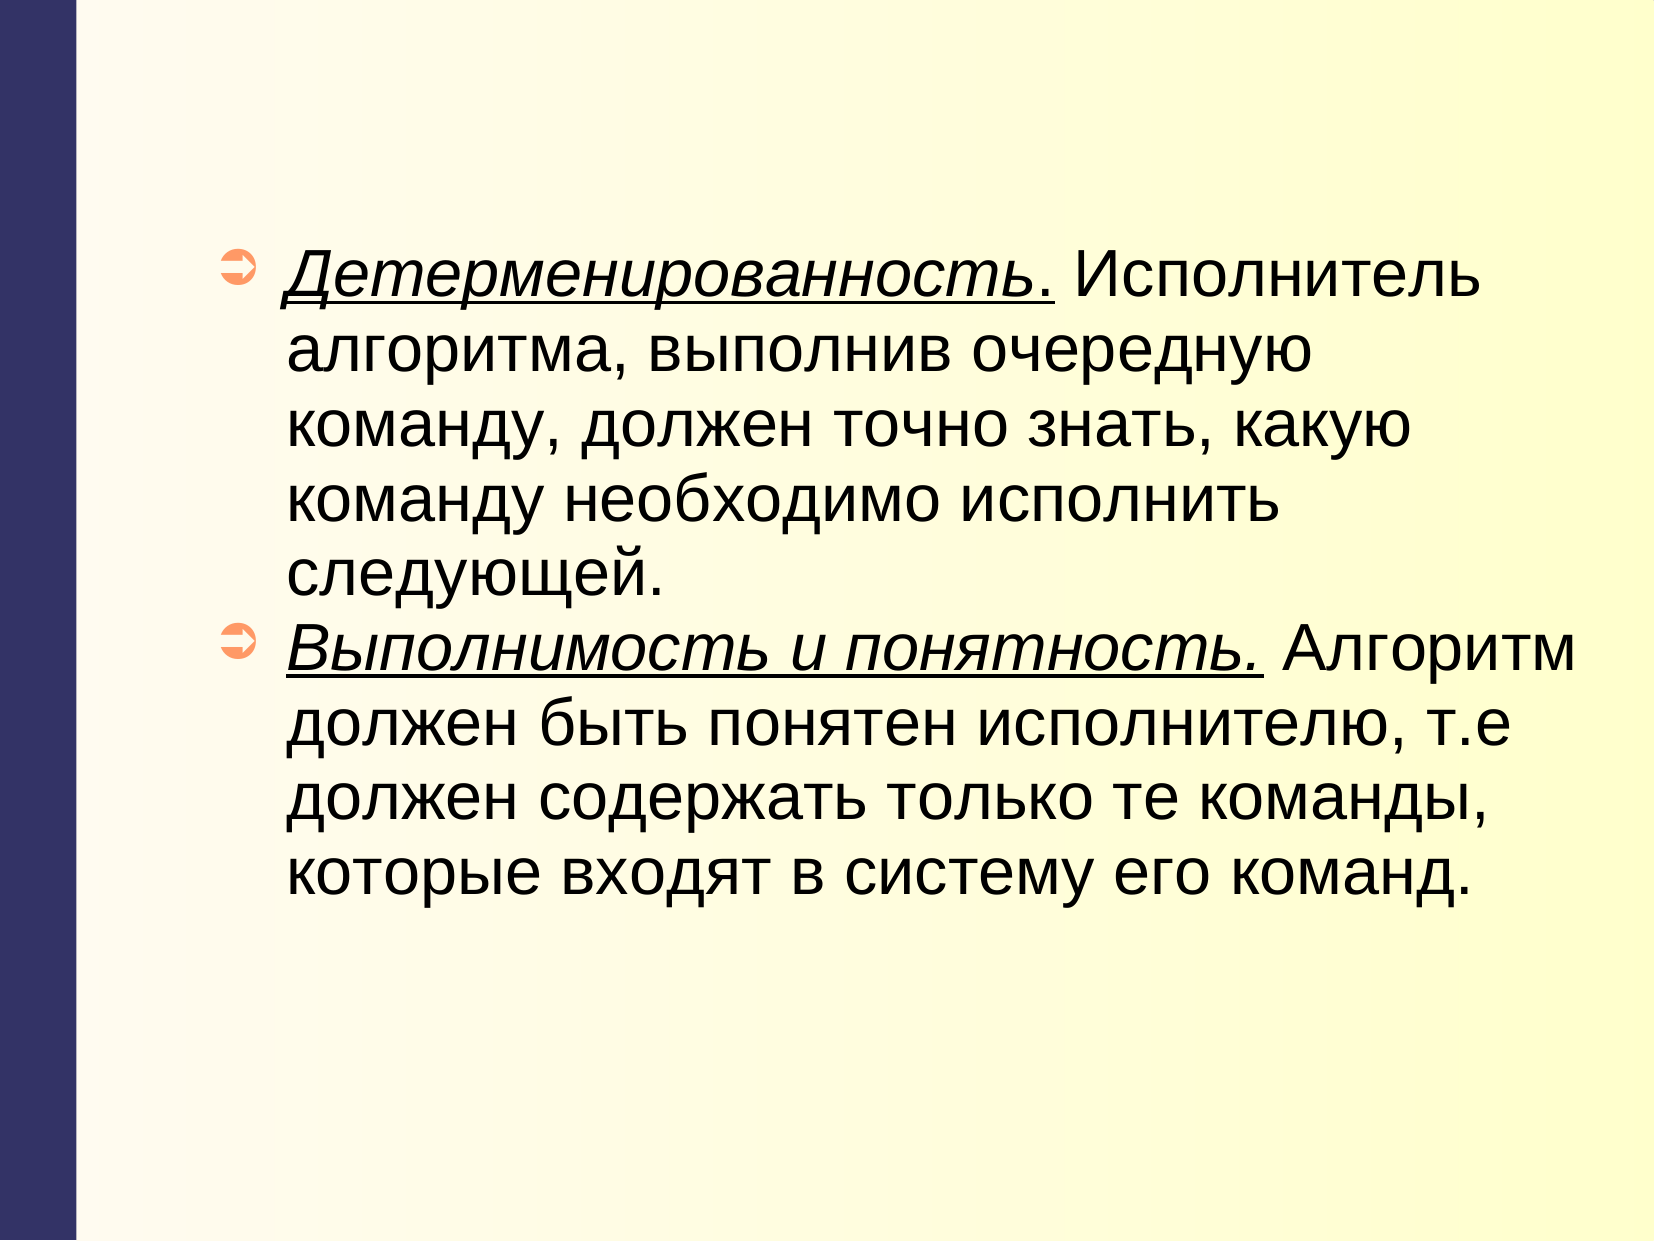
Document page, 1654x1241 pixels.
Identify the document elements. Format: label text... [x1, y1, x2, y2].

list Детерменированность. Исполнитель алгоритма, выполнив очередную команду, должен точно знать, какую команду необходимо исполнить следующей. Выполнимость и понятность. Алгоритм должен быть понятен исполнителю, т.е должен содержать только те команды, которые входят в систему его команд. [203, 236, 1595, 1018]
